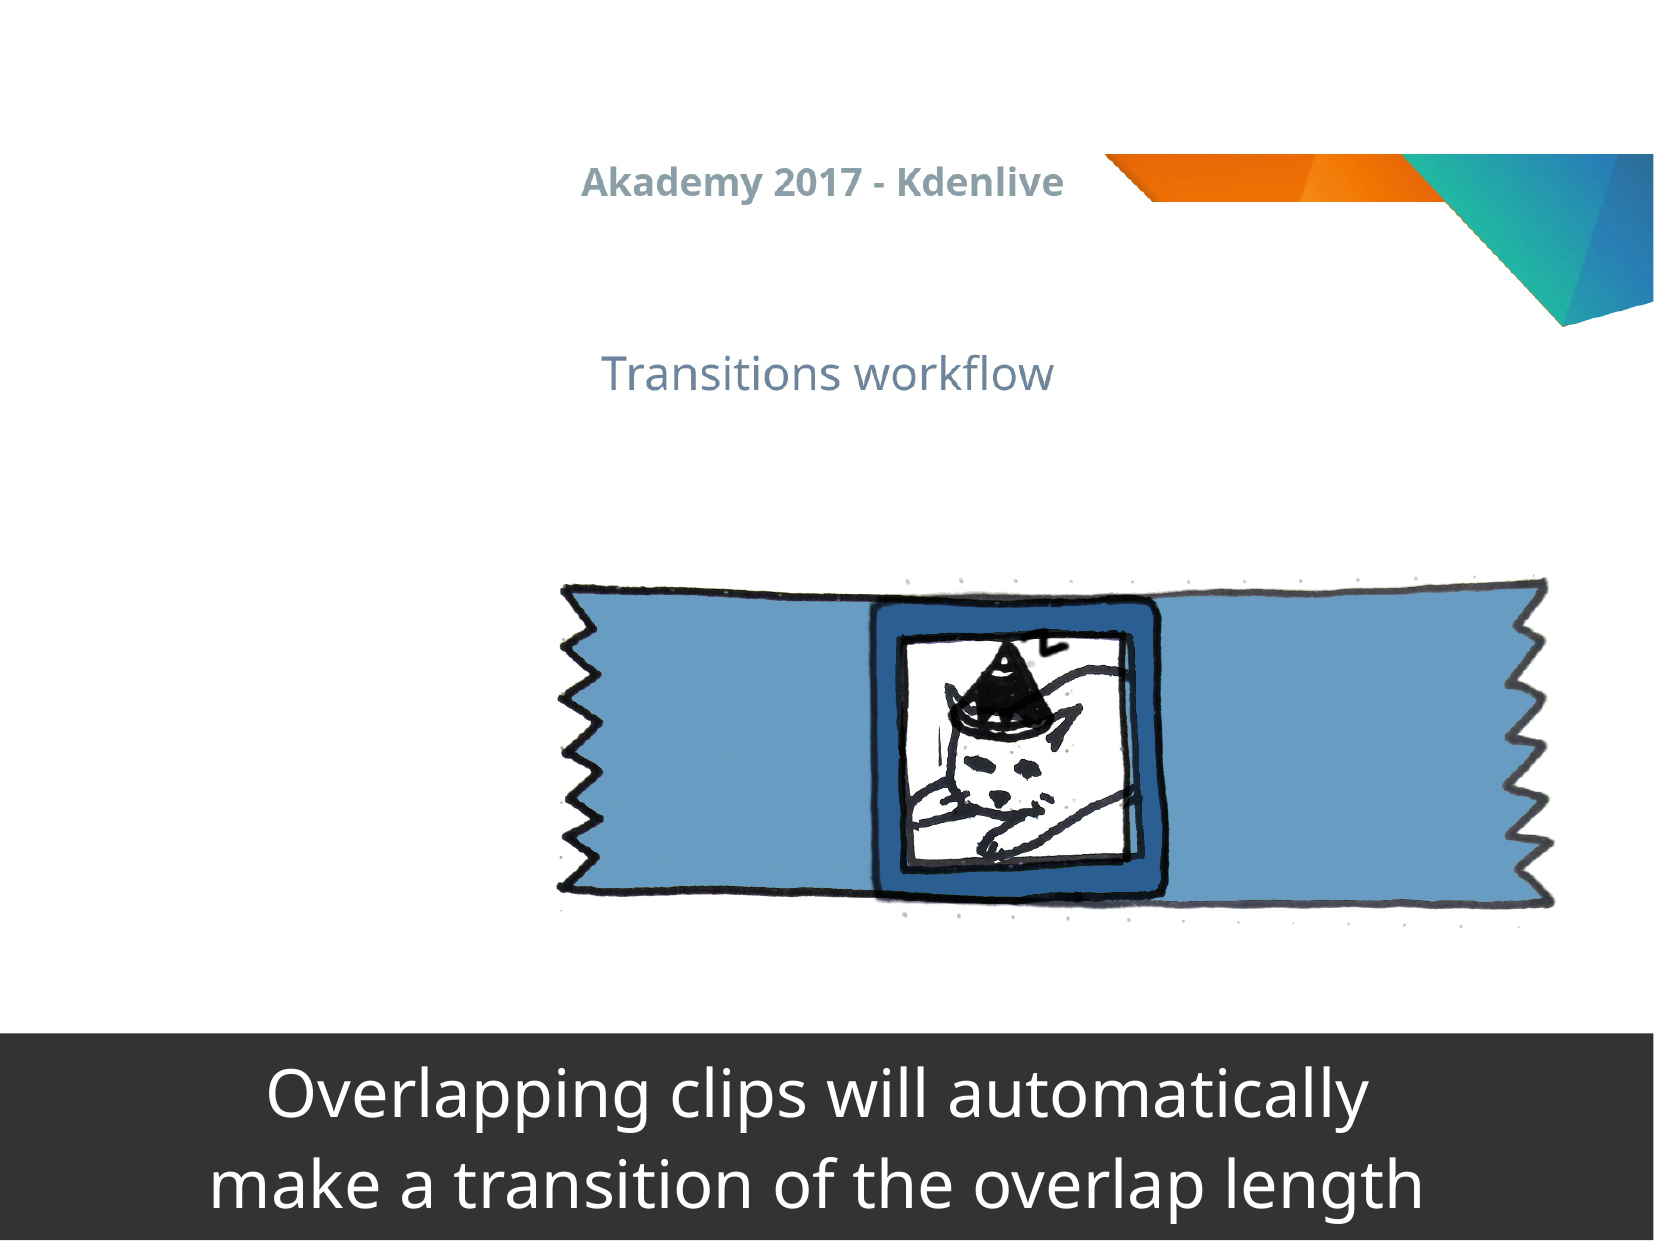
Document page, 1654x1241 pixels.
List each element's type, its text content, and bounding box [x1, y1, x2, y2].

picture [0, 154, 1654, 1033]
title Overlapping clips will automatically make a transition of the overlap length [0, 1033, 1654, 1241]
